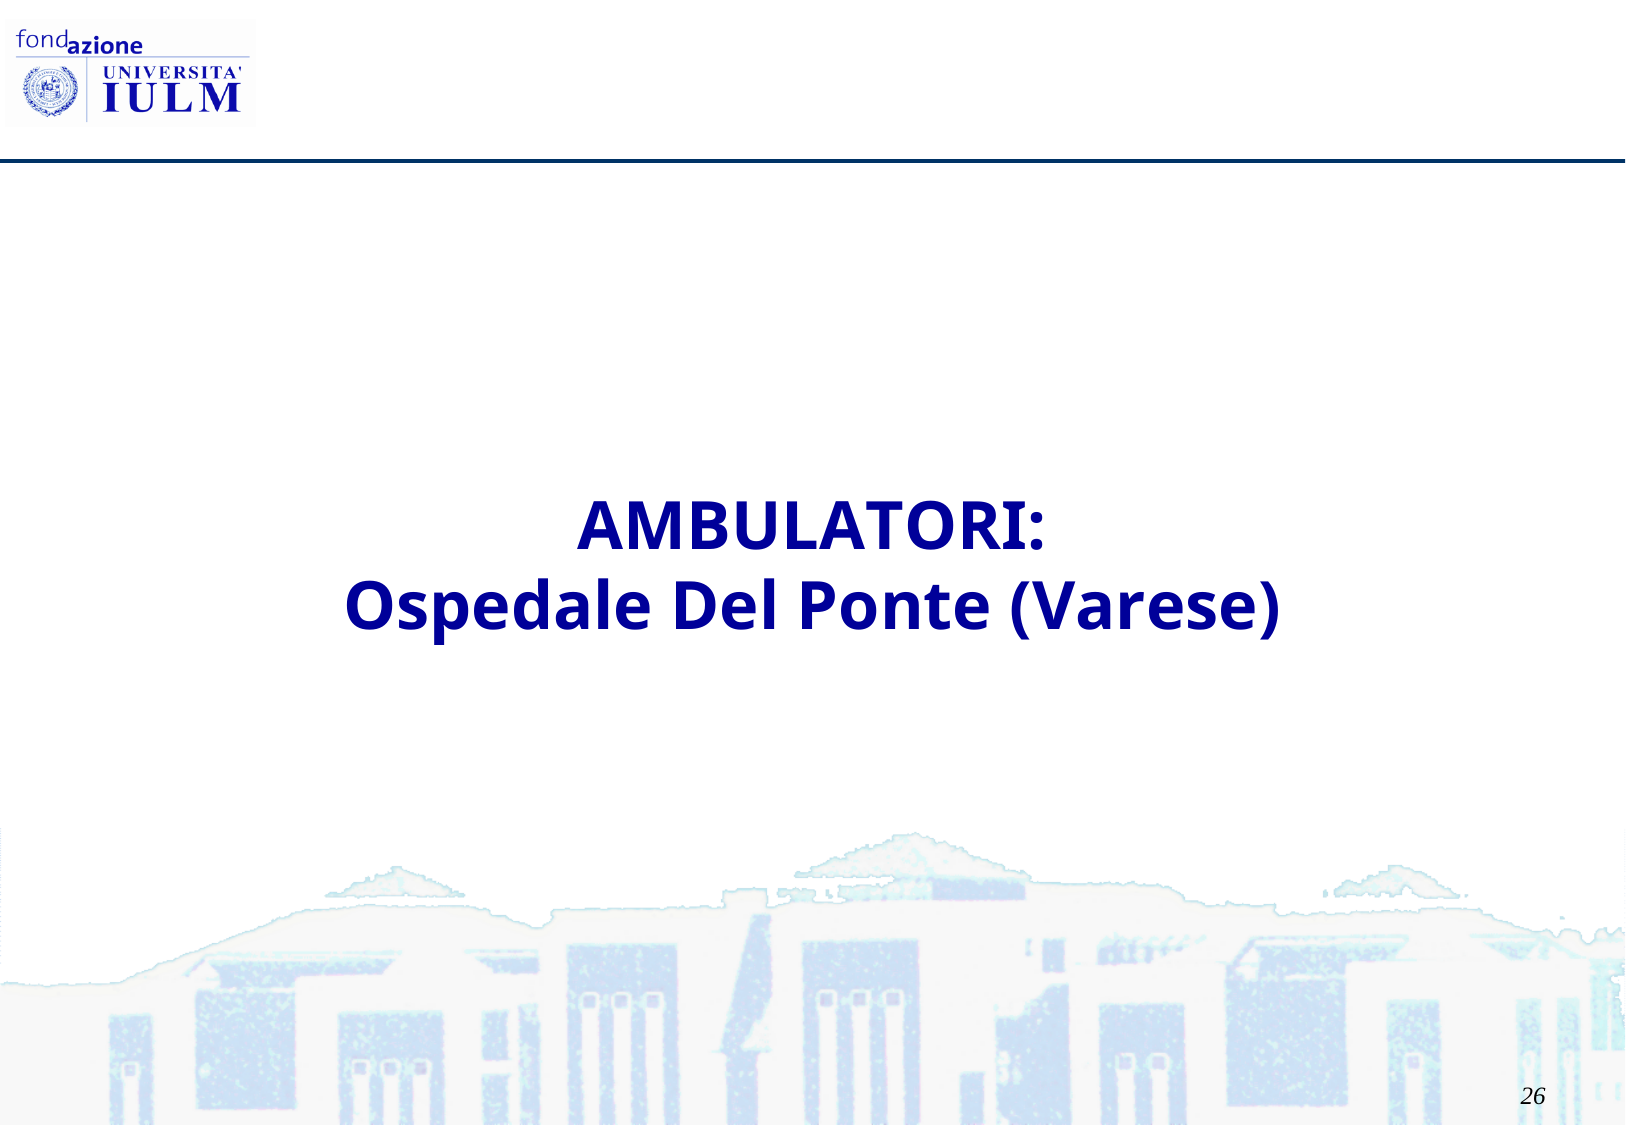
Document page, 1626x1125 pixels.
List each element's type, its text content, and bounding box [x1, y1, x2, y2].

text_box AMBULATORI: Ospedale Del Ponte (Varese) [121, 469, 1504, 657]
picture [5, 19, 256, 127]
